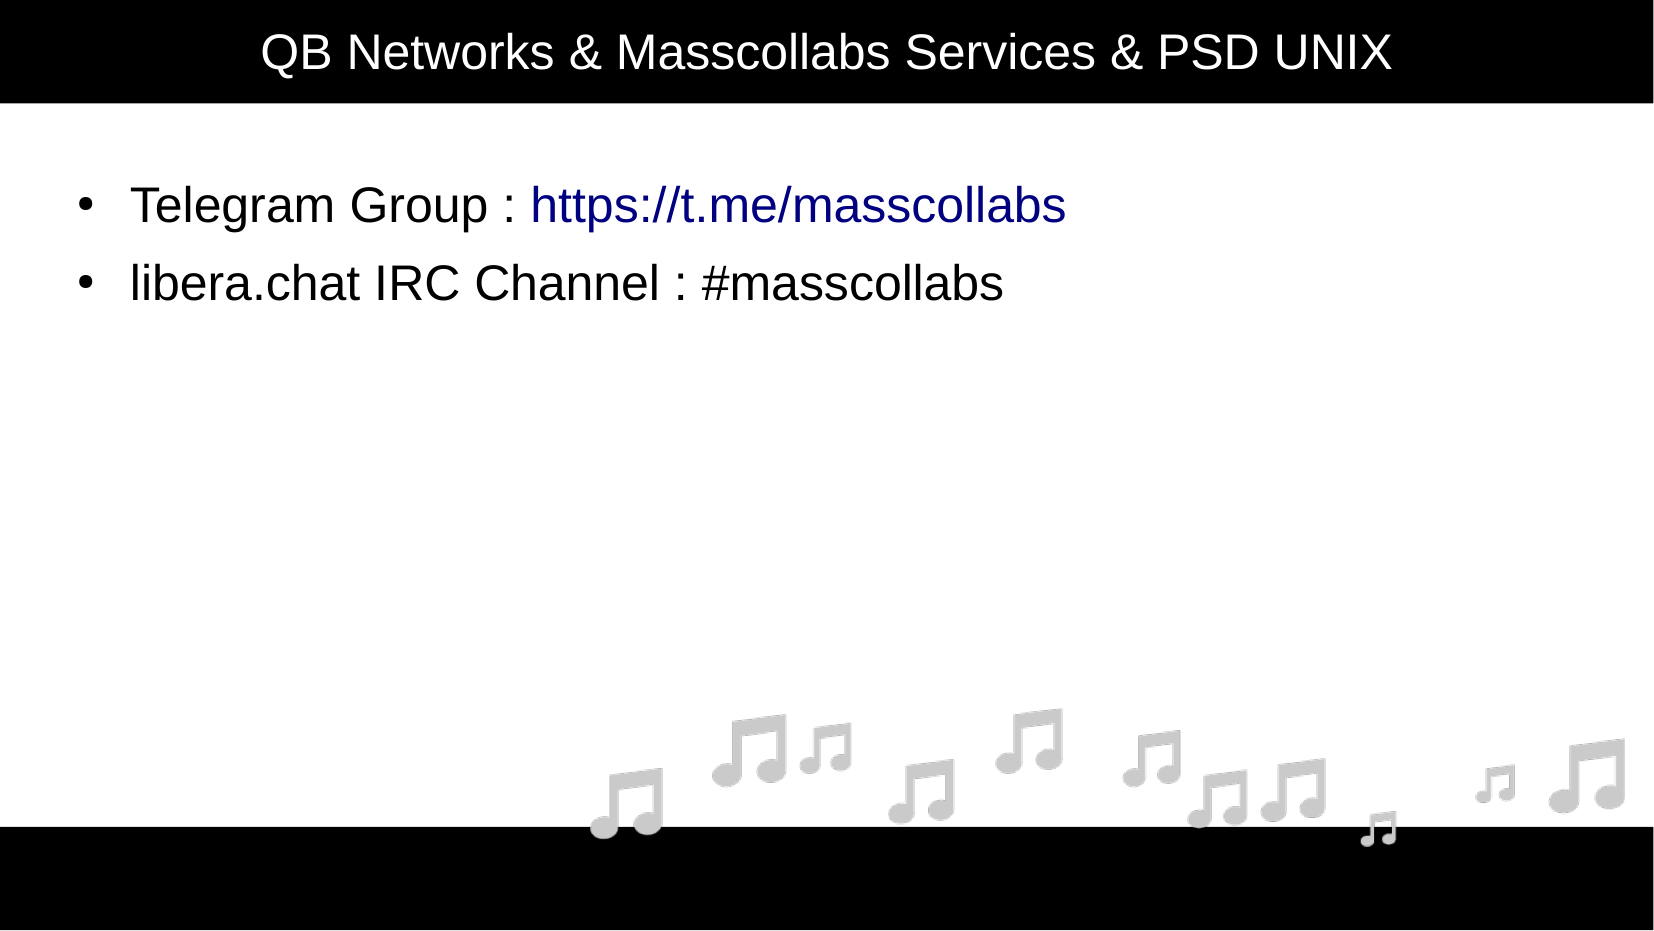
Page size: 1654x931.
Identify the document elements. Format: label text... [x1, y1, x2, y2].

list Telegram Group : https://t.me/masscollabs libera.chat IRC Channel : #masscollabs [59, 177, 1595, 768]
title QB Networks & Masscollabs Services & PSD UNIX [59, 6, 1595, 98]
